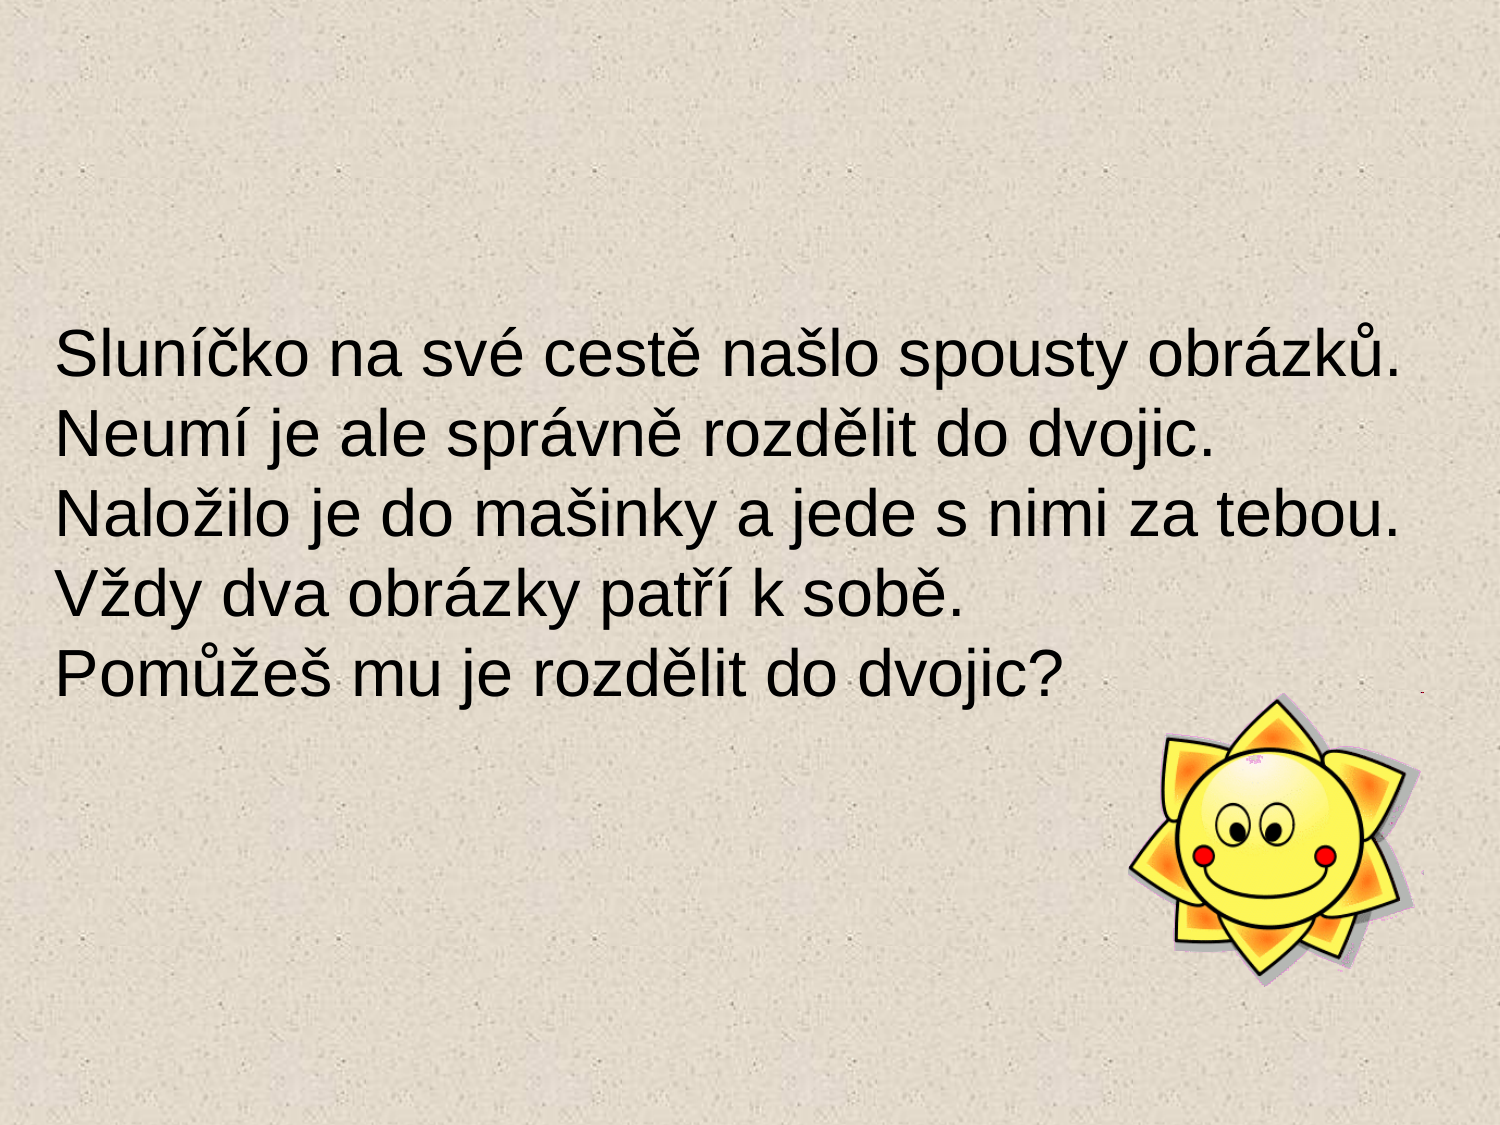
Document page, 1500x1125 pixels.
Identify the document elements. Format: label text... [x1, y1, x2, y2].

picture [0, 0, 1500, 1125]
text_box Sluníčko na své cestě našlo spousty obrázků. Neumí je ale správně rozdělit do dvojic. Naložilo je do mašinky a jede s nimi za tebou. Vždy dva obrázky patří k sobě. Pomůžeš mu je rozdělit do dvojic? [40, 302, 1438, 718]
